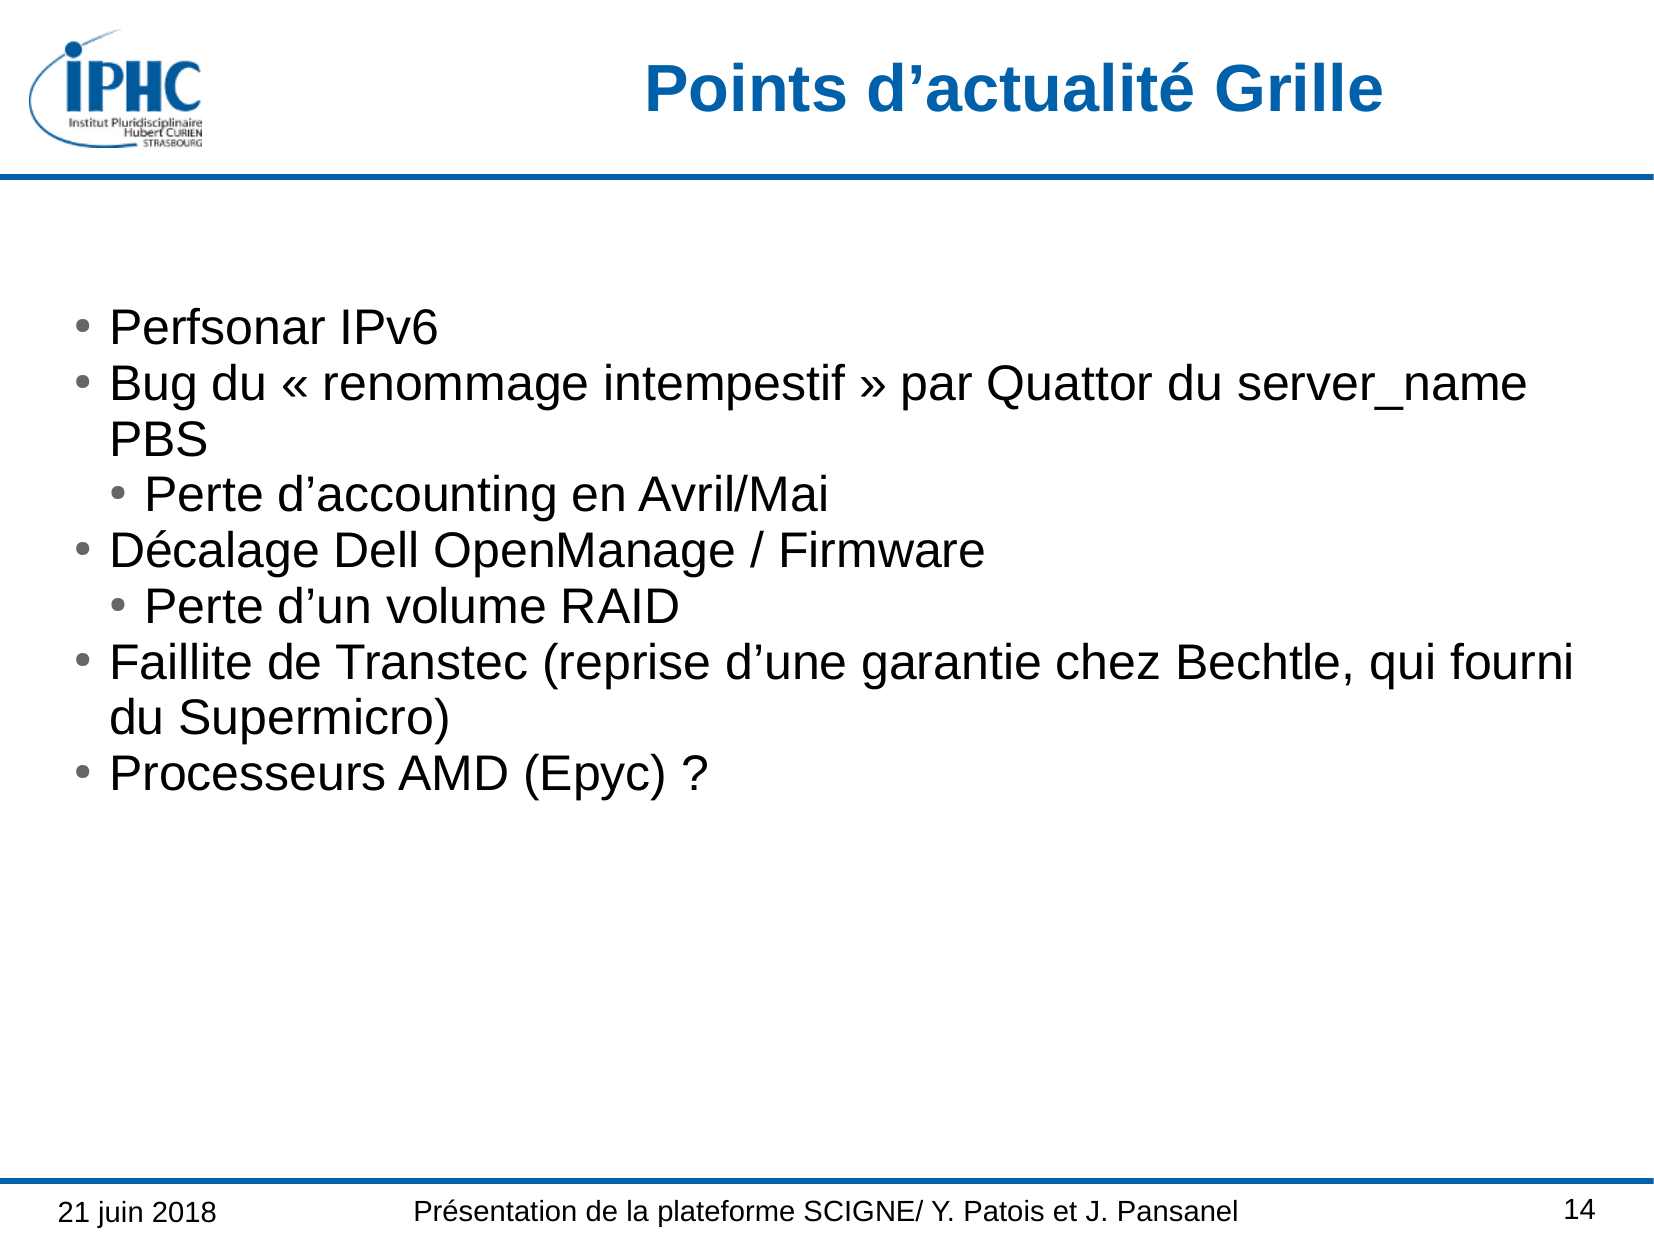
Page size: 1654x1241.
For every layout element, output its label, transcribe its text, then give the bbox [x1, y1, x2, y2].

text_box Perfsonar IPv6 Bug du « renommage intempestif » par Quattor du server_name PBS Perte d’accounting en Avril/Mai Décalage Dell OpenManage / Firmware Perte d’un volume RAID Faillite de Transtec (reprise d’une garantie chez Bechtle, qui fourni du Supermicro) Processeurs AMD (Epyc) ? [59, 236, 1595, 860]
picture [29, 29, 202, 148]
text_box Points d’actualité Grille [629, 43, 1401, 134]
